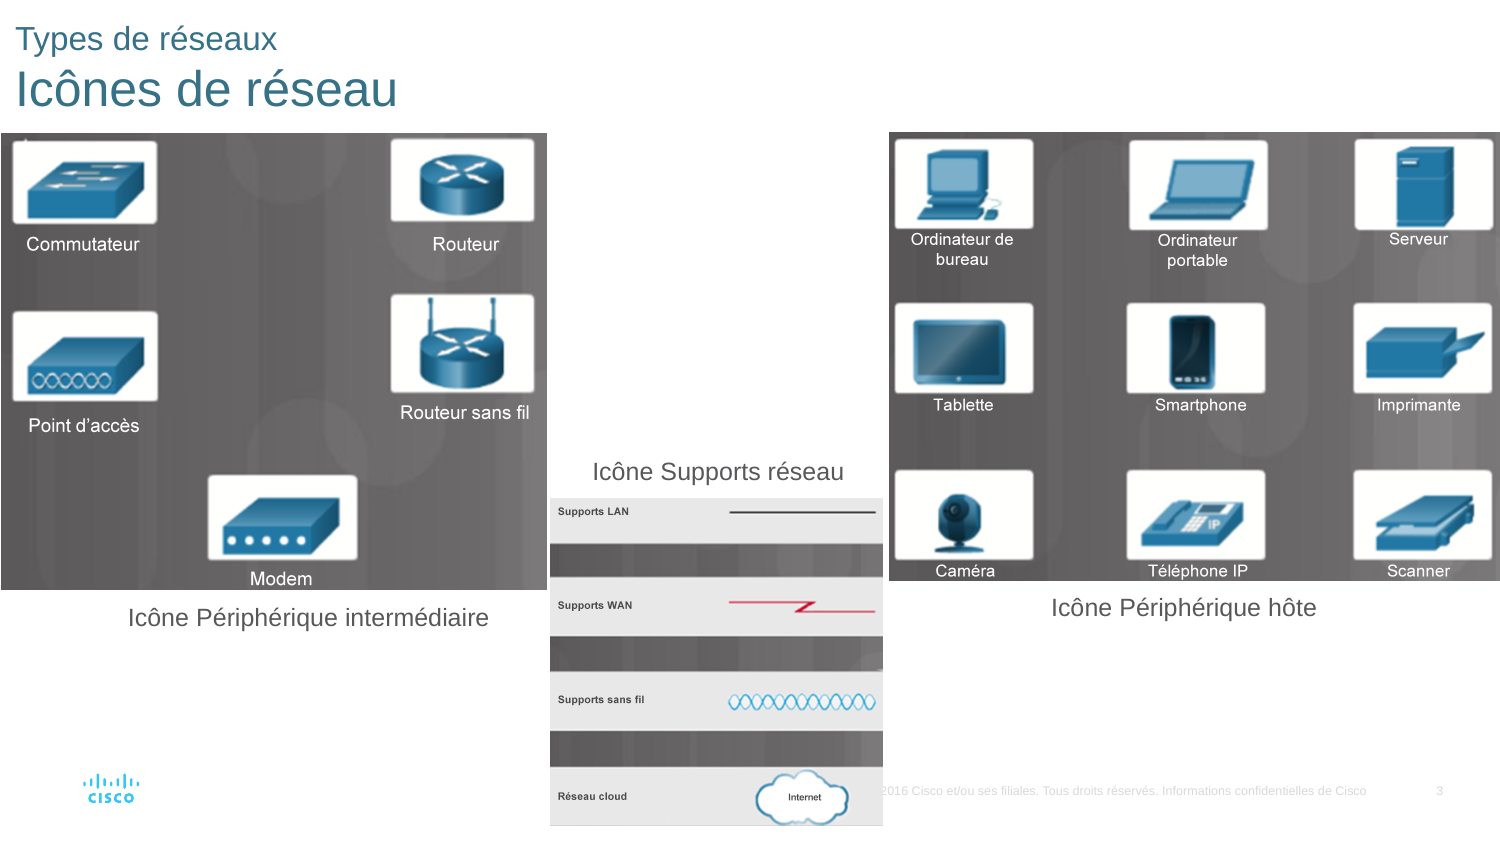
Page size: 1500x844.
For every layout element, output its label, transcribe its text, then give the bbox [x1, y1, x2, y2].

picture [550, 498, 883, 826]
picture [889, 132, 1500, 581]
picture [1, 133, 547, 590]
text_box Icône Supports réseau [577, 447, 860, 493]
text_box Icône Périphérique intermédiaire [113, 593, 506, 639]
text_box Icône Périphérique hôte [1036, 583, 1333, 629]
title Types de réseaux Icônes de réseau [0, 6, 1500, 127]
